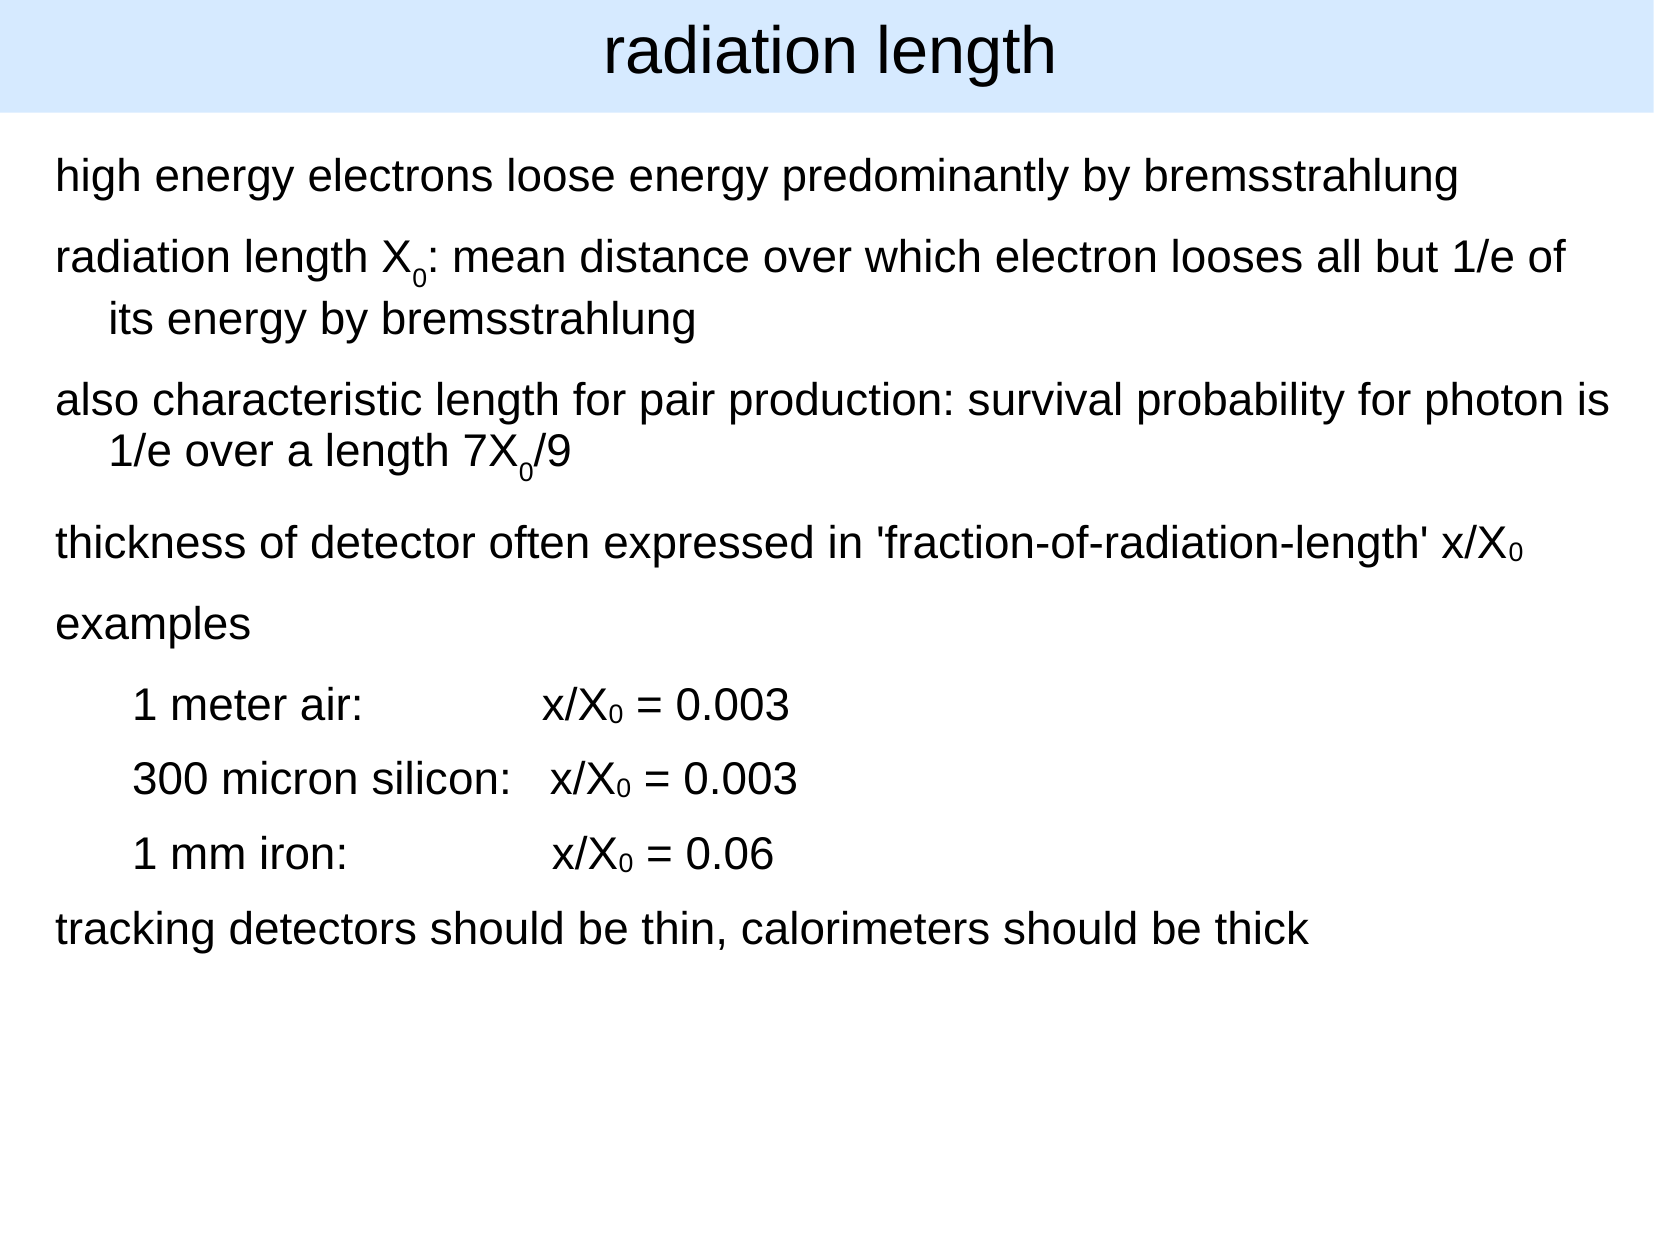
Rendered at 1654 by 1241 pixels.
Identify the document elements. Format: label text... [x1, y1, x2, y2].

list high energy electrons loose energy predominantly by bremsstrahlung radiation length X0: mean distance over which electron looses all but 1/e of its energy by bremsstrahlung also characteristic length for pair production: survival probability for photon is 1/e over a length 7X0/9 thickness of detector often expressed in 'fraction-of-radiation-length' x/X0 examples 1 meter air: x/X0 = 0.003 300 micron silicon: x/X0 = 0.003 1 mm iron: x/X0 = 0.06 tracking detectors should be thin, calorimeters should be thick [37, 150, 1613, 1190]
title radiation length [86, 0, 1576, 100]
